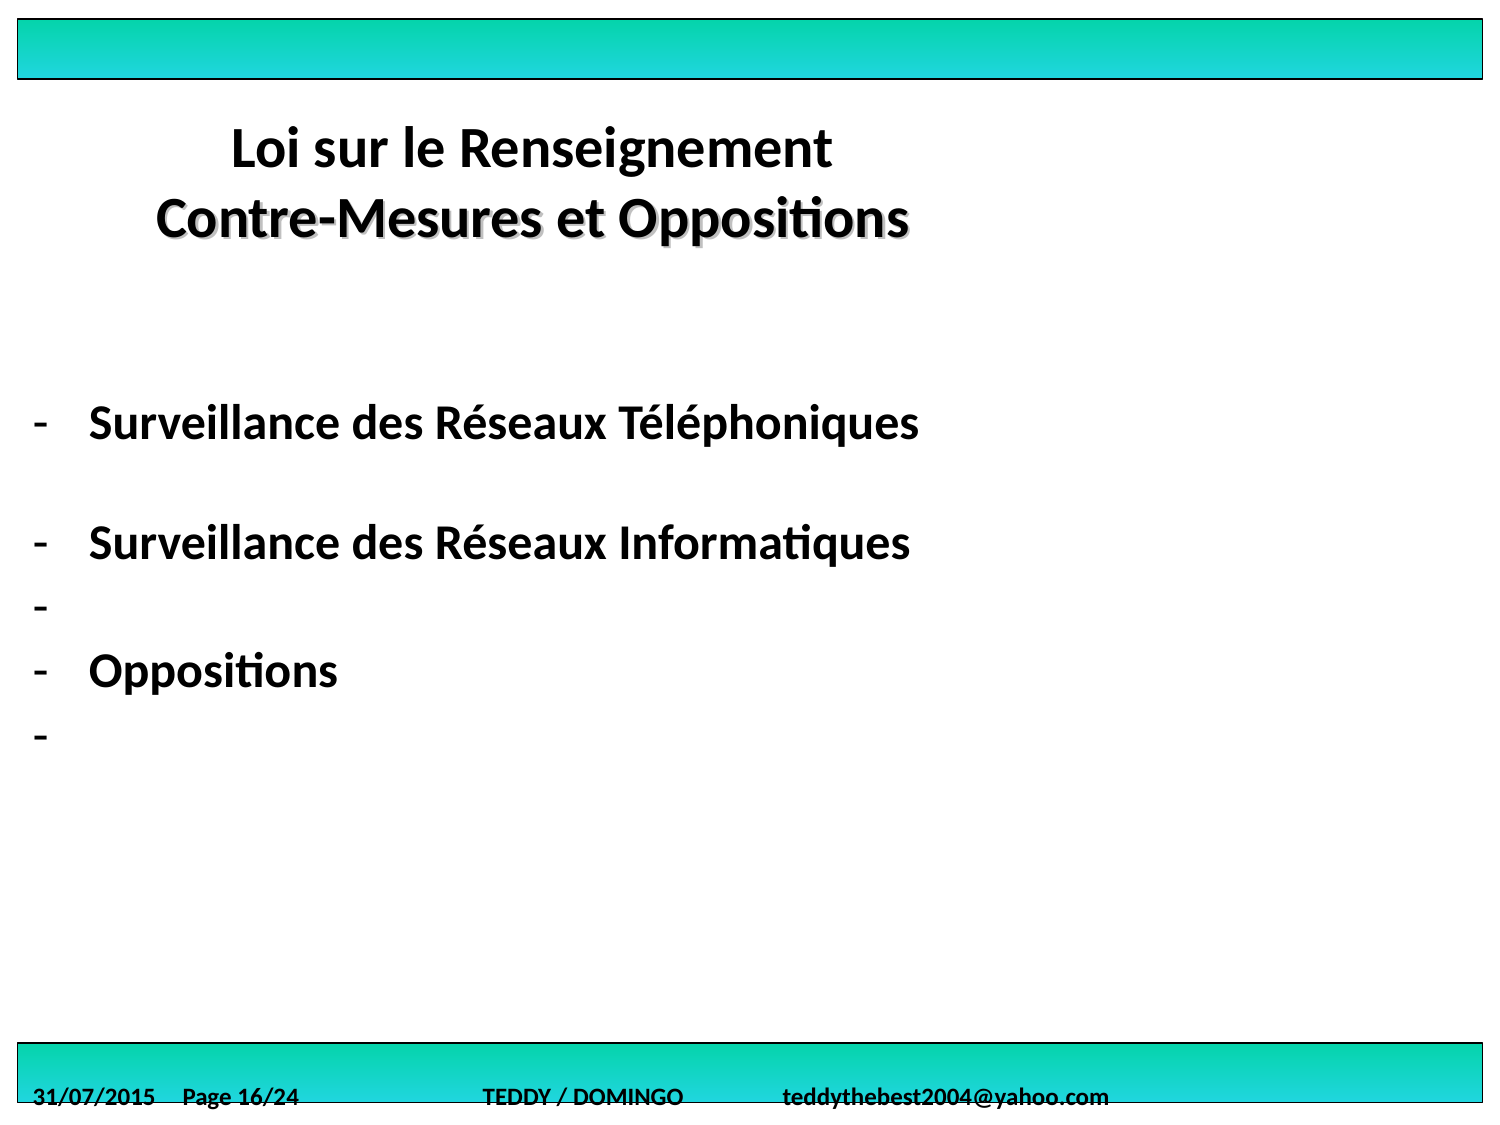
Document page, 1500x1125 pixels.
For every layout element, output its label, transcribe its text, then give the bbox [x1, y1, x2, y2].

text_box [17, 42, 1483, 80]
text_box 31/07/2015 Page 16/24 TEDDY / DOMINGO teddythebest2004@yahoo.com [17, 1042, 1483, 1103]
text_box Loi sur le Renseignement Contre-Mesures et Oppositions Surveillance des Réseaux Téléphoniques Surveillance des Réseaux Informatiques Oppositions [17, 101, 1483, 764]
